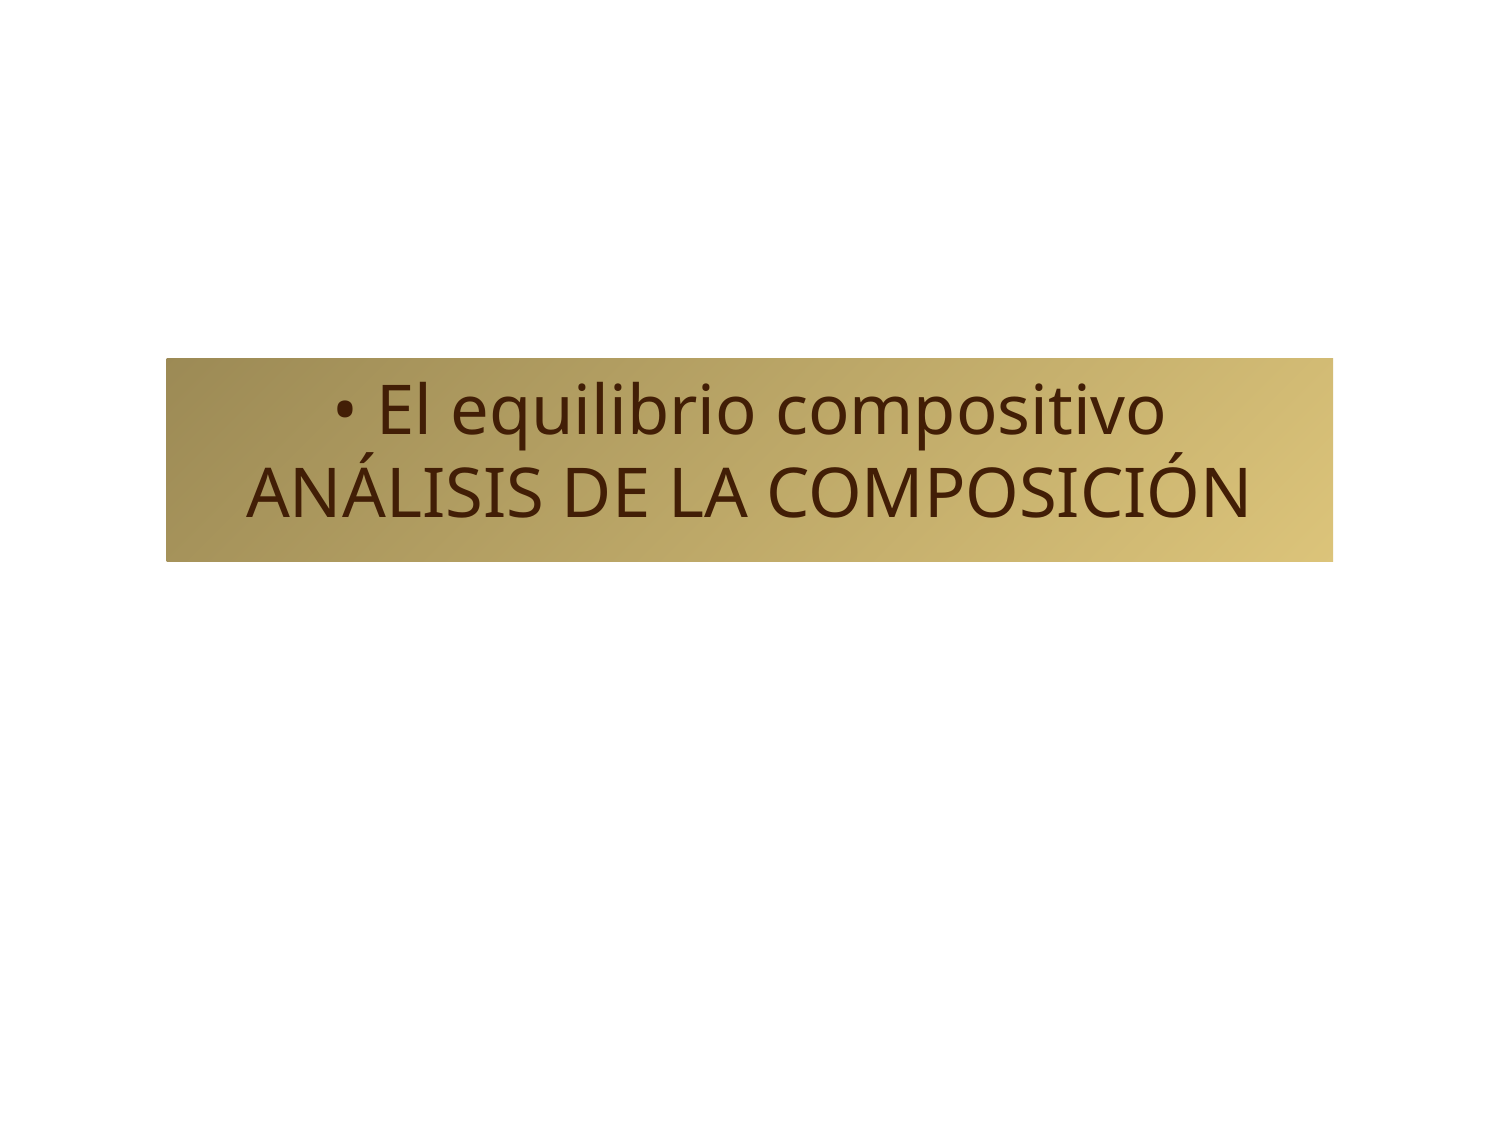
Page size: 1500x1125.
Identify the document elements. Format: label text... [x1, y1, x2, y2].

text_box • El equilibrio compositivo ANÁLISIS DE LA COMPOSICIÓN [166, 358, 1334, 562]
